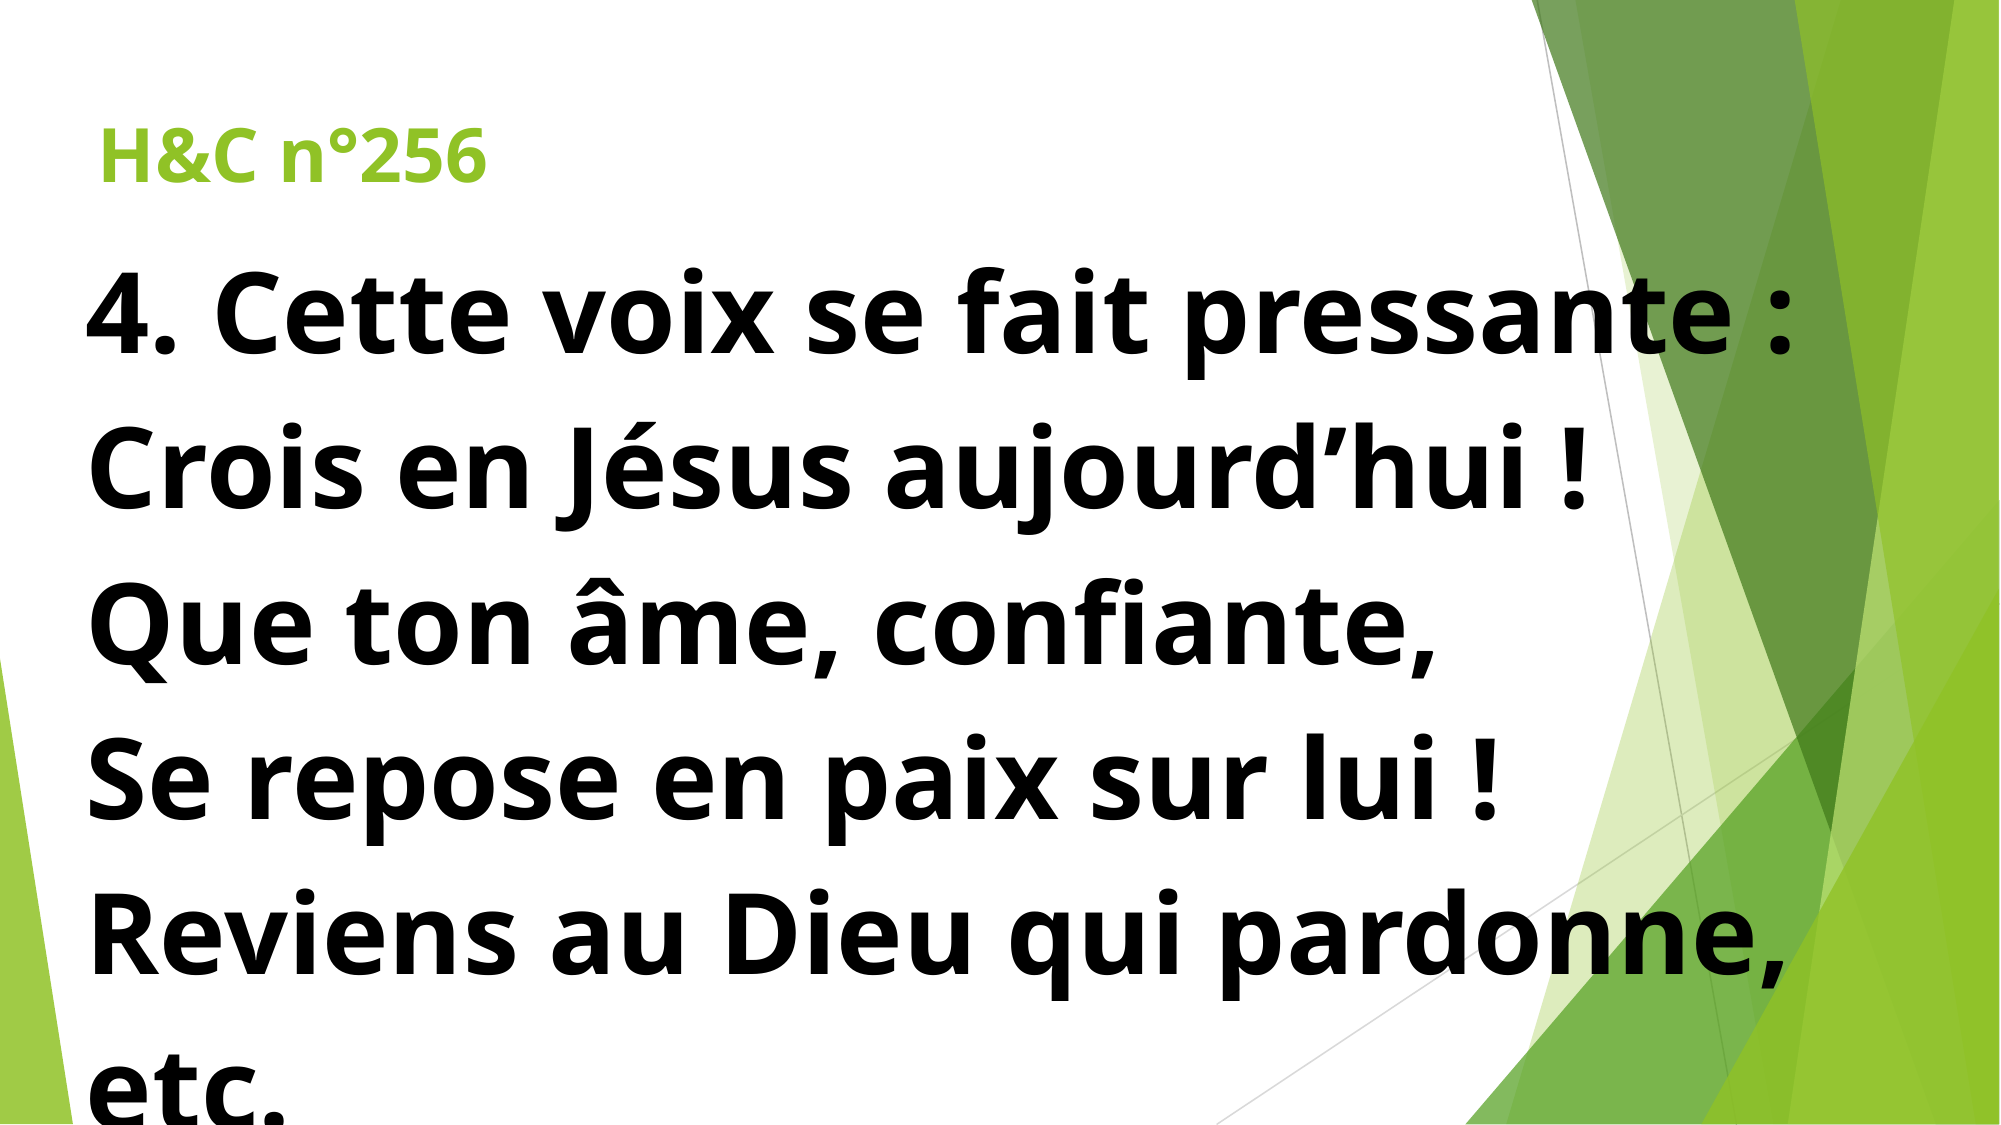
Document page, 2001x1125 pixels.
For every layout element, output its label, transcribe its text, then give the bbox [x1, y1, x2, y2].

text_box H&C n°256 [82, 99, 1522, 213]
text_box 4. Cette voix se fait pressante : Crois en Jésus aujourd’hui ! Que ton âme, confiante, Se repose en paix sur lui ! Reviens au Dieu qui pardonne, etc. [70, 213, 1961, 1075]
